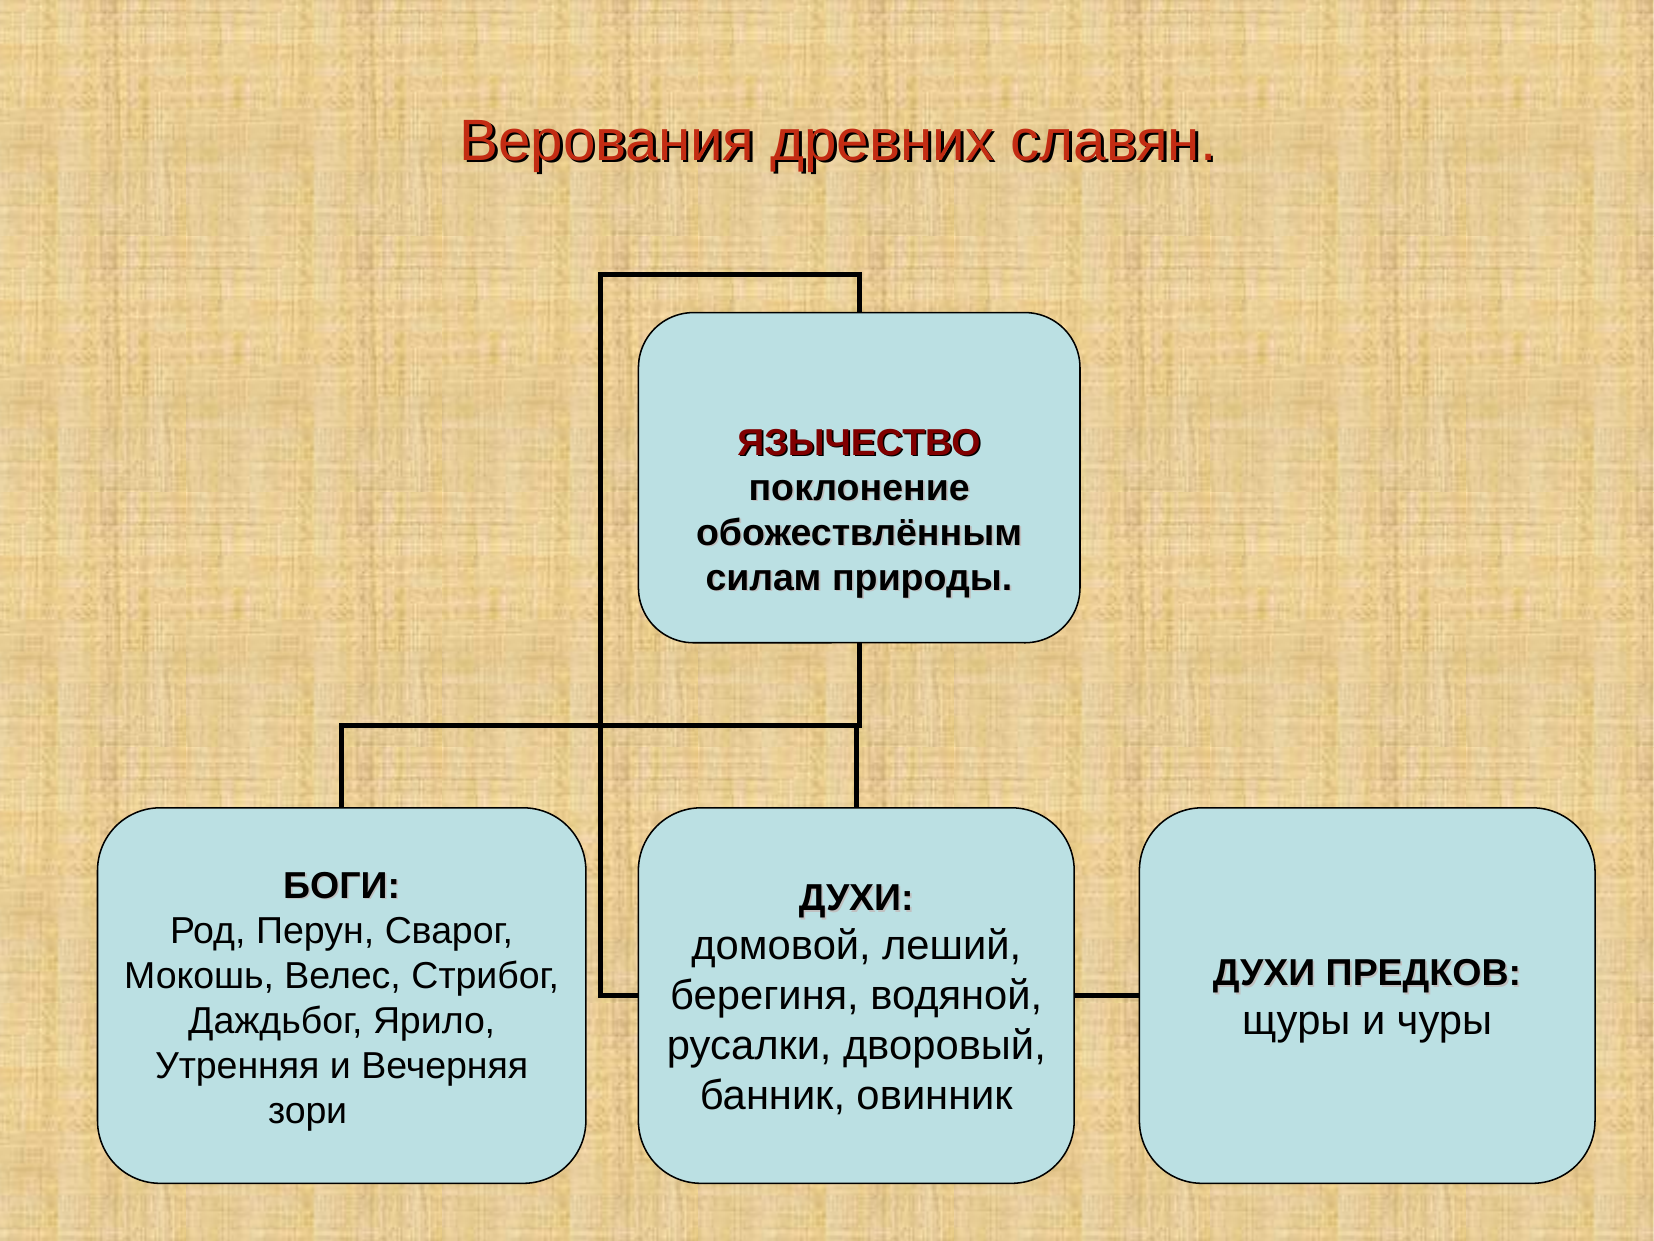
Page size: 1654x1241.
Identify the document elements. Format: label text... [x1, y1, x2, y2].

text_box ЯЗЫЧЕСТВО поклонение обожествлённым силам природы. [638, 312, 1081, 643]
text_box Верования древних славян. [162, 0, 1530, 274]
text_box БОГИ: Род, Перун, Сварог, Мокошь, Велес, Стрибог, Даждьбог, Ярило, Утренняя и Вечерняя зори [97, 807, 586, 1184]
picture [604, 728, 854, 993]
text_box ДУХИ: домовой, леший, берегиня, водяной, русалки, дворовый, банник, овинник [638, 807, 1075, 1184]
picture [604, 278, 857, 723]
picture [0, 0, 1654, 1241]
text_box ДУХИ ПРЕДКОВ: щуры и чуры [1139, 807, 1596, 1184]
